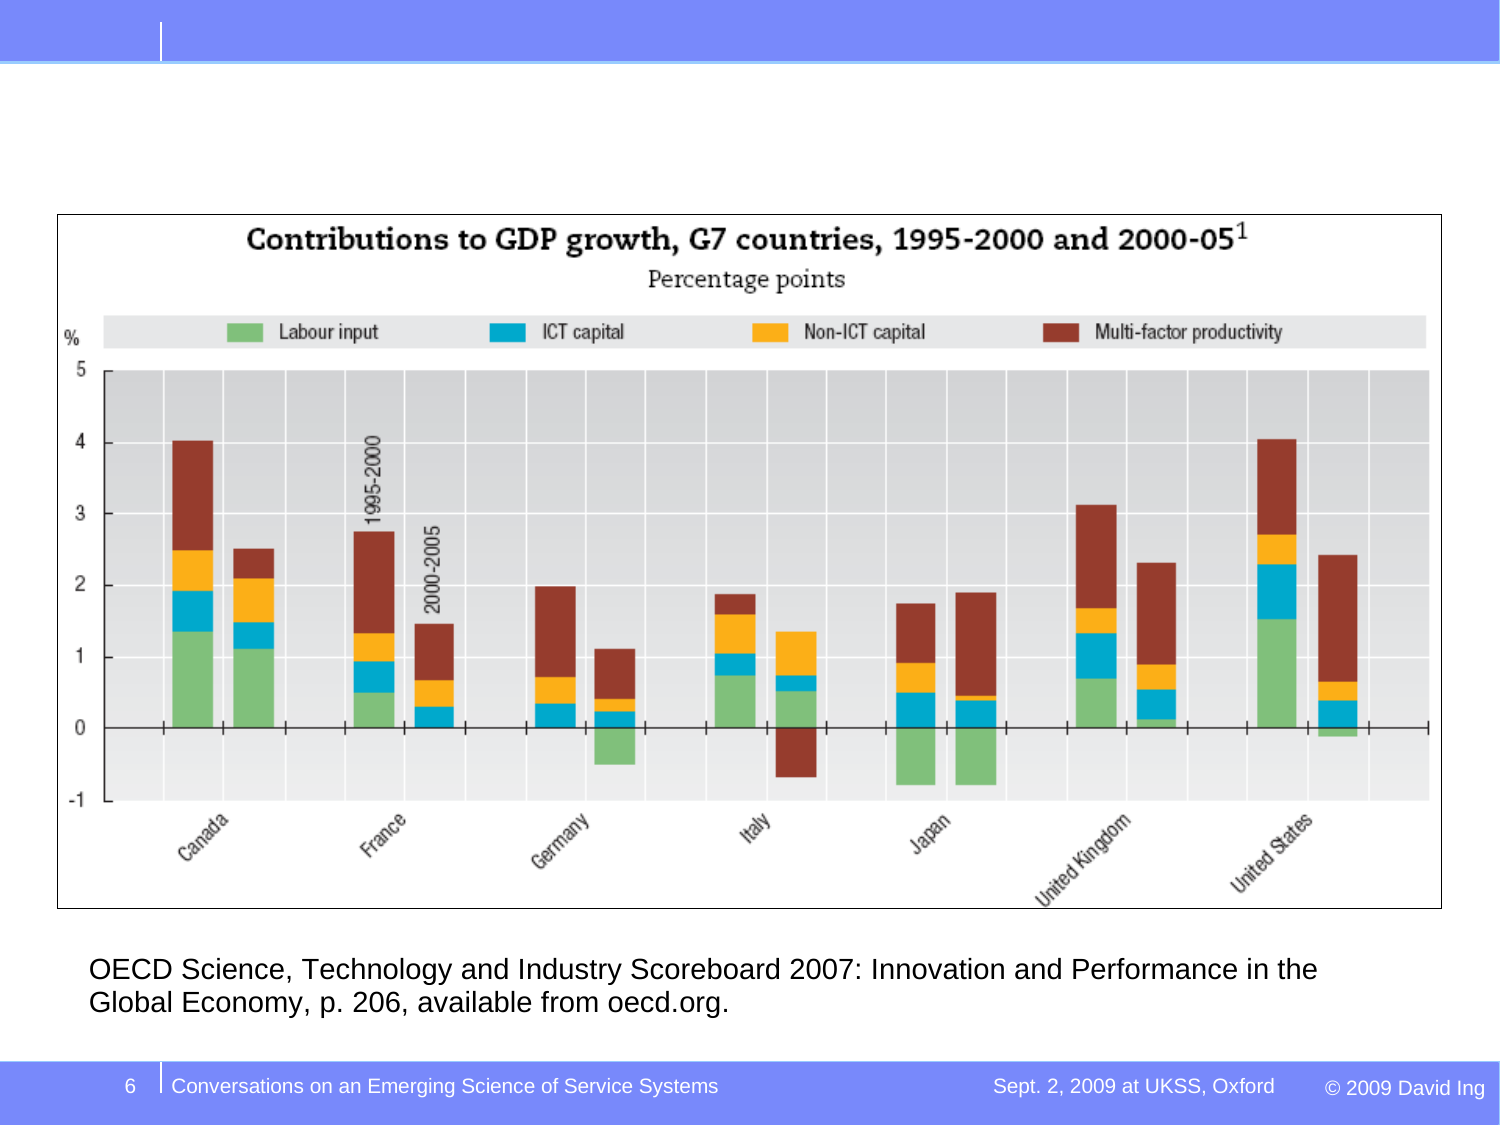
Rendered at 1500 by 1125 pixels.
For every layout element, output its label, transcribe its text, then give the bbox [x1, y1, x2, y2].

text_box OECD Science, Technology and Industry Scoreboard 2007: Innovation and Performance in the Global Economy, p. 206, available from oecd.org. [73, 945, 1427, 1030]
picture [57, 214, 1442, 909]
